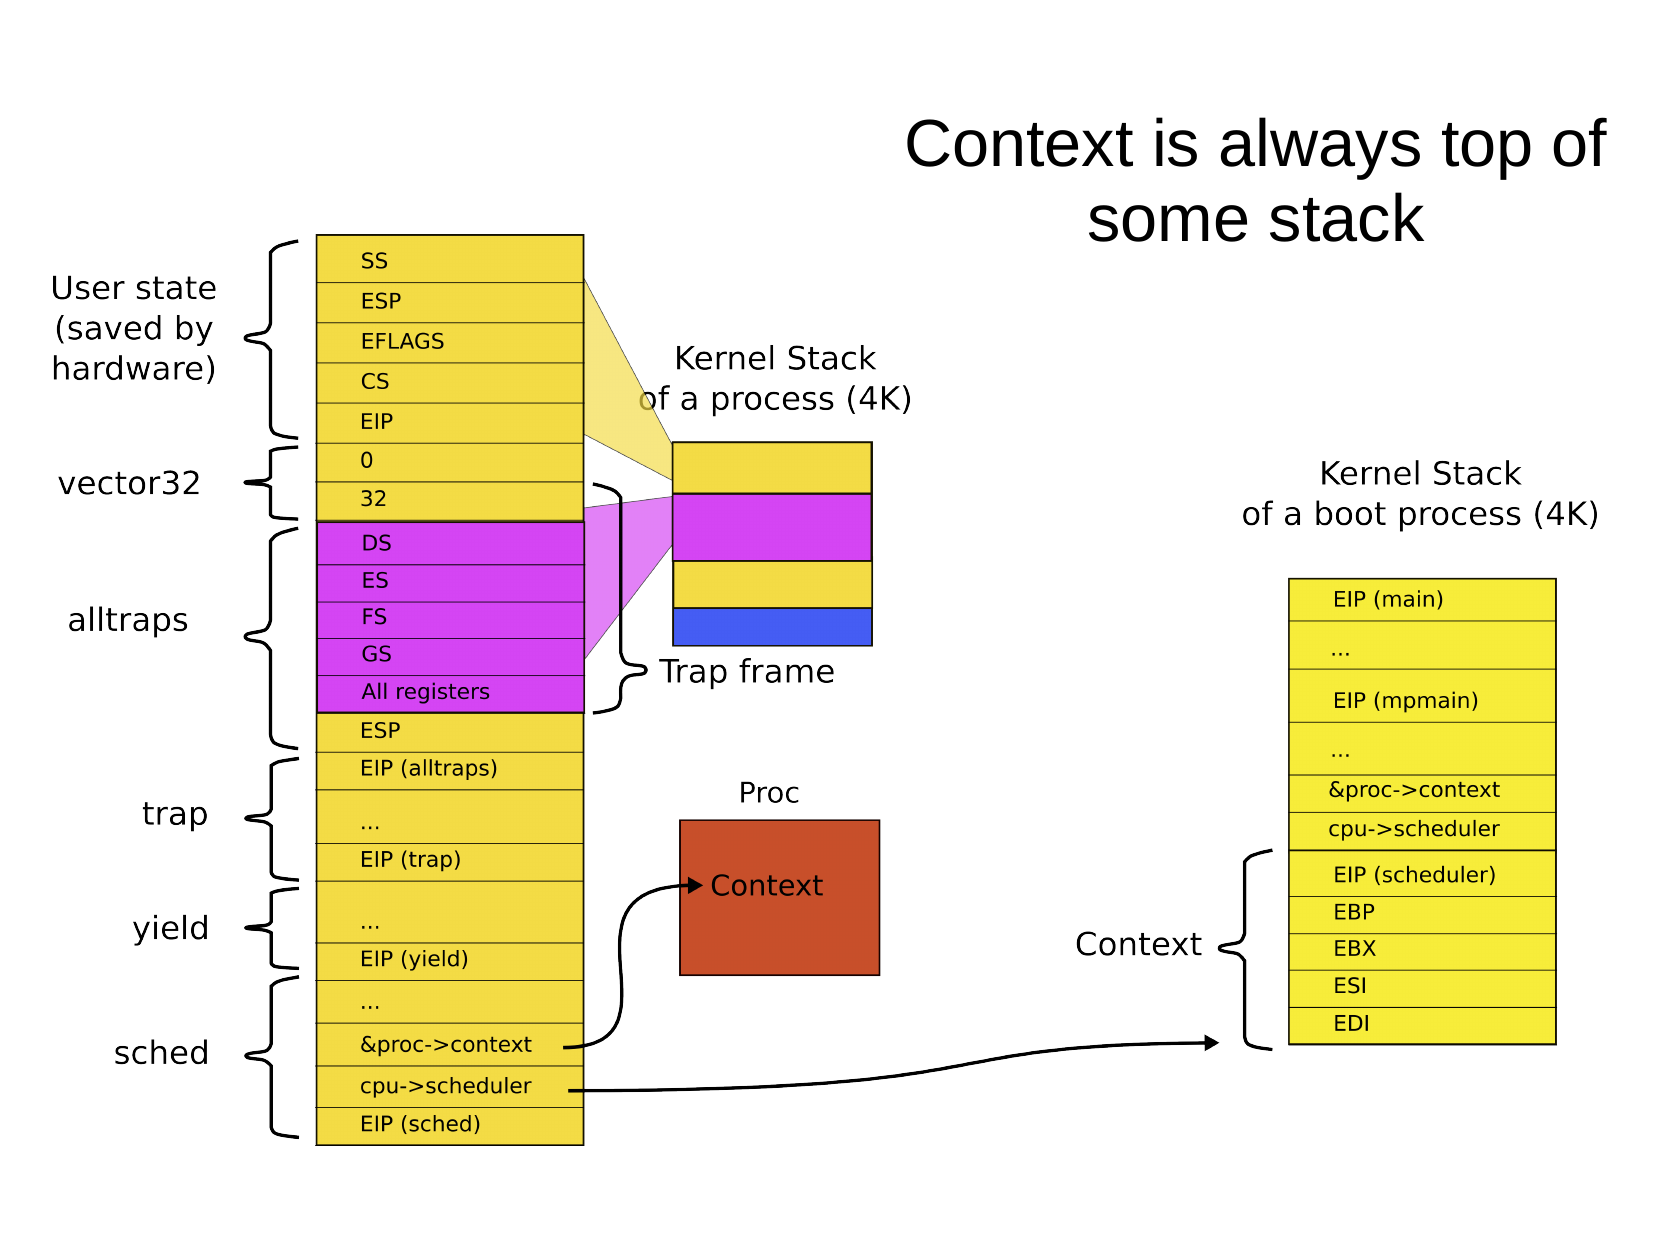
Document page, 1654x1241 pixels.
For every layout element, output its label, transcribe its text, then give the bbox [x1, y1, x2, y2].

list Context is always top of some stack [900, 105, 1613, 301]
picture [53, 234, 1597, 1146]
